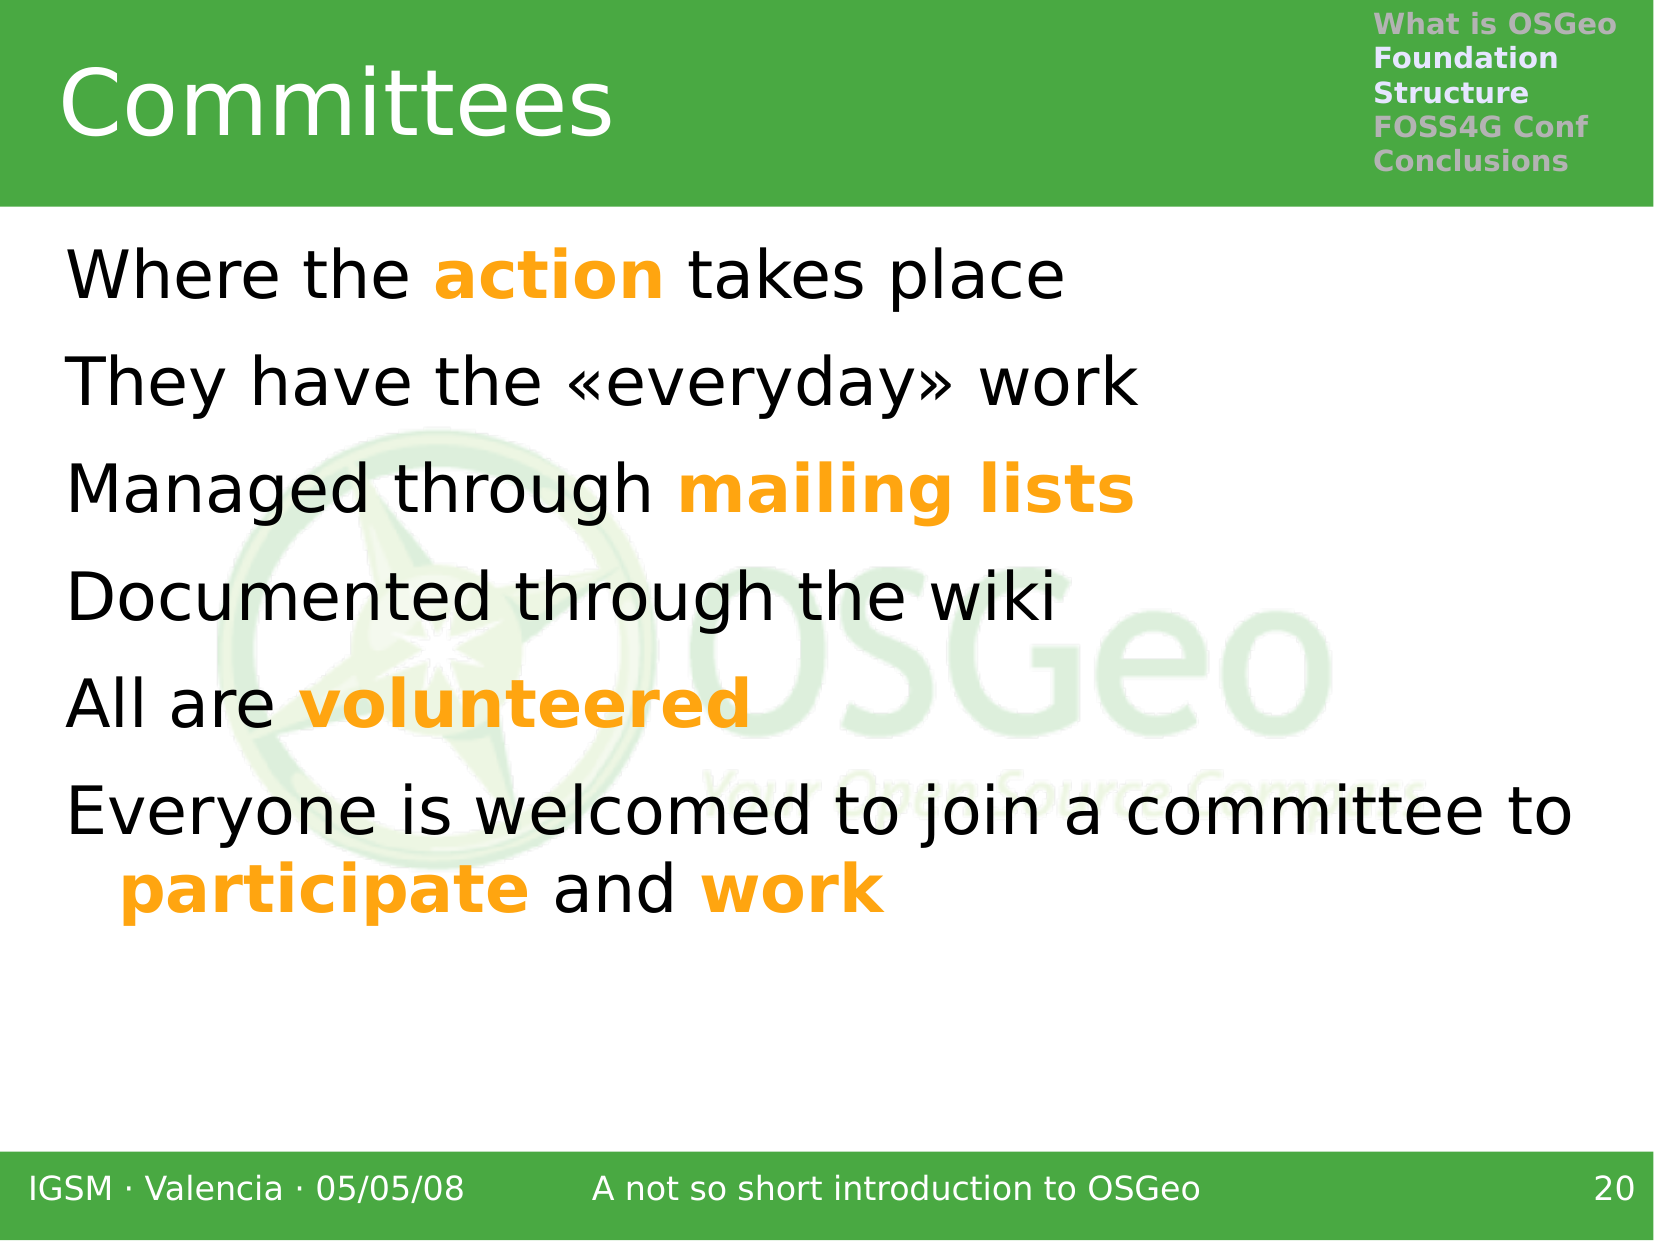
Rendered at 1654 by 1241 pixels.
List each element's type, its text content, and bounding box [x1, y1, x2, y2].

text_box What is OSGeo Foundation Structure FOSS4G Conf Conclusions [1358, 0, 1654, 207]
title Committees [59, 29, 1358, 178]
list Where the action takes place They have the «everyday» work Managed through mailing lists Documented through the wiki All are volunteered Everyone is welcomed to join a committee to participate and work [47, 236, 1595, 1108]
